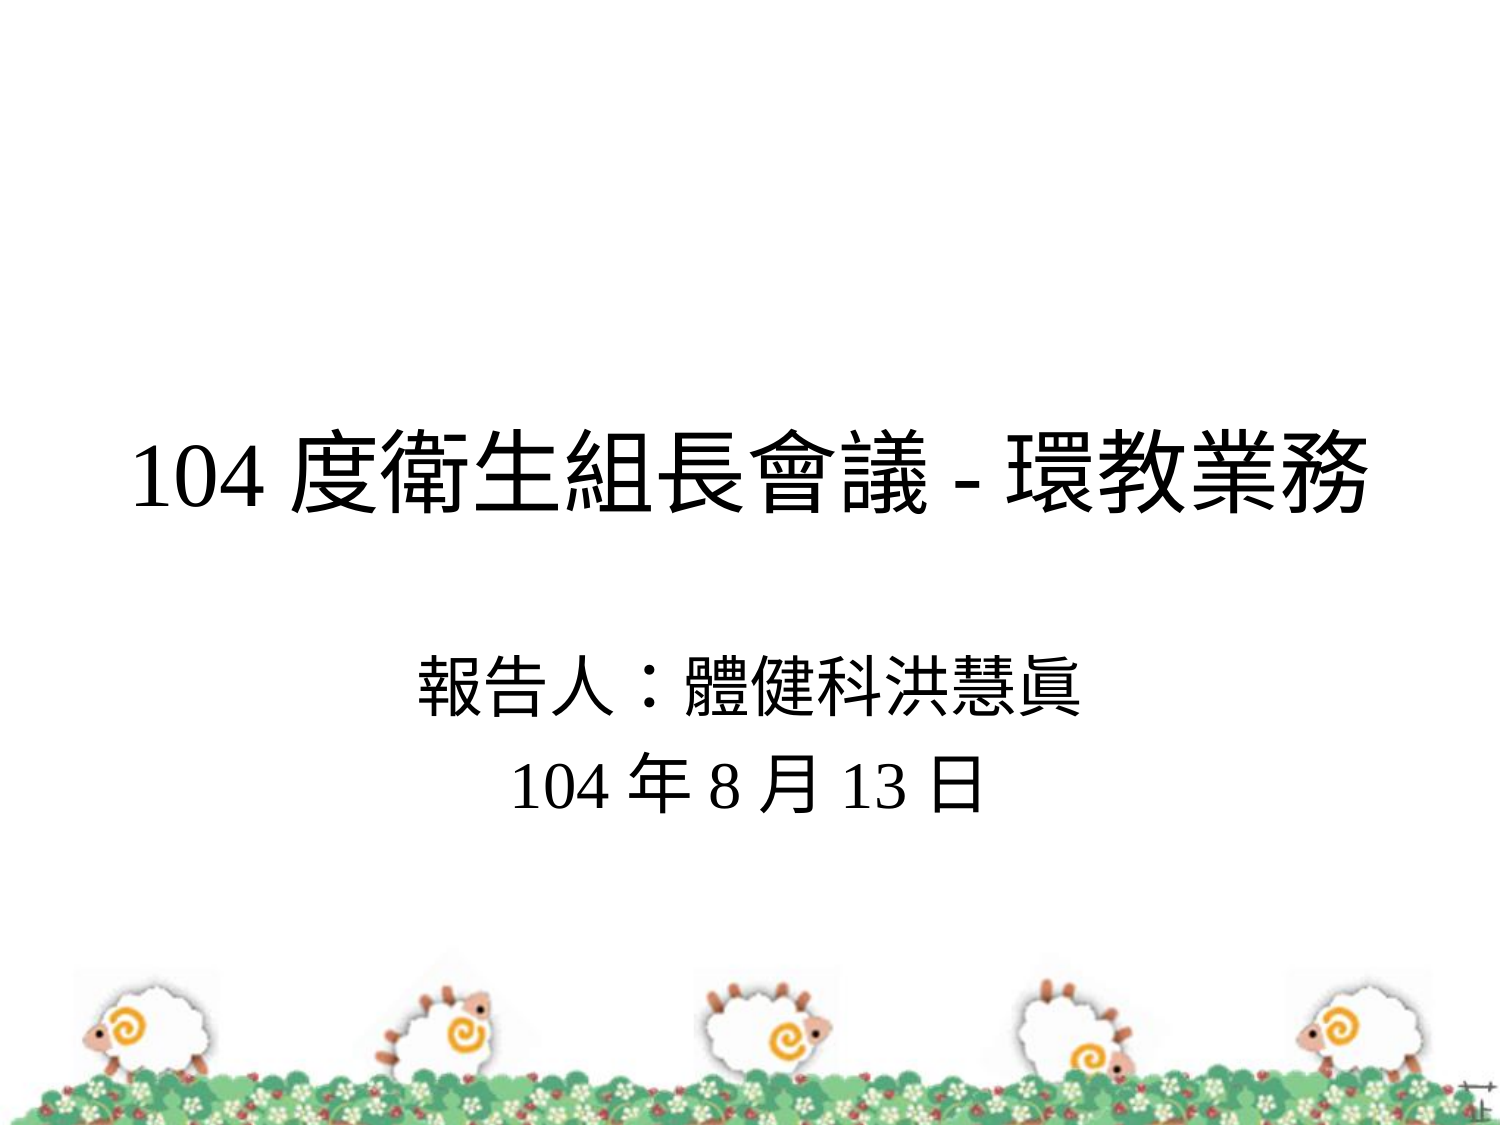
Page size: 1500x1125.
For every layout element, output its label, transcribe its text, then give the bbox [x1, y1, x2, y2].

subtitle 報告人：體健科洪慧眞 104年8月13日 [225, 637, 1276, 925]
title 104度衛生組長會議-環教業務 [112, 349, 1388, 591]
picture [0, 645, 1500, 1125]
